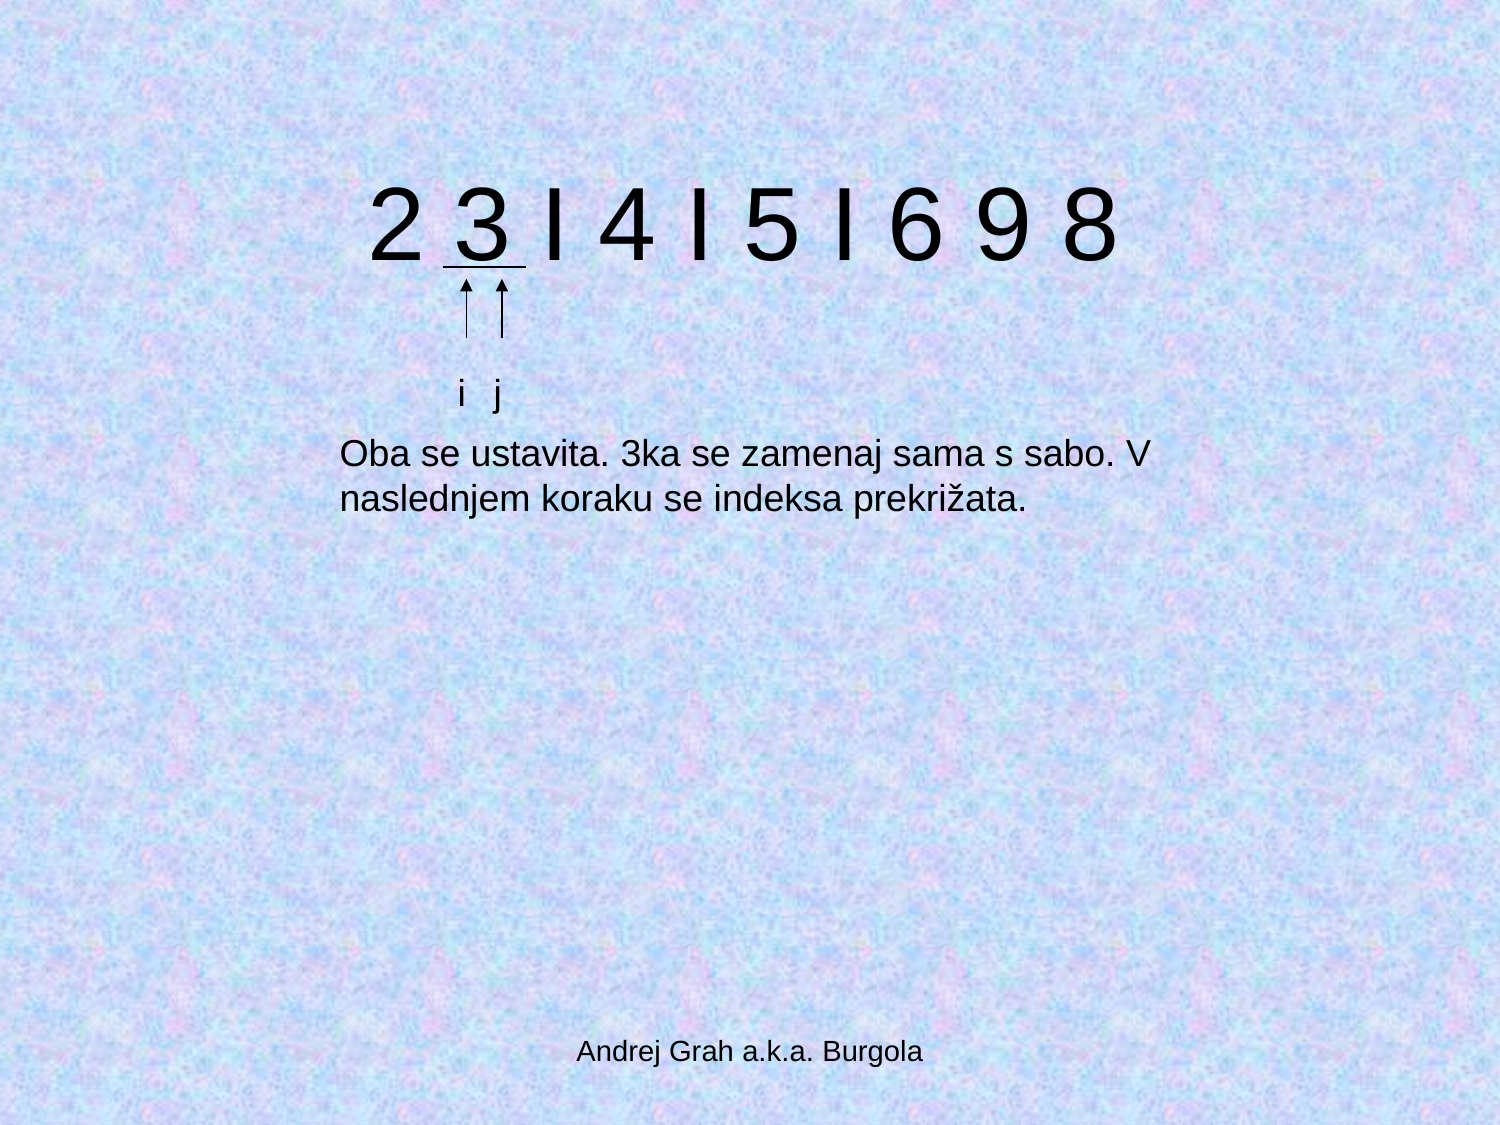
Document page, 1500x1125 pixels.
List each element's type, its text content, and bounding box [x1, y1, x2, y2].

text_box Oba se ustavita. 3ka se zamenaj sama s sabo. V naslednjem koraku se indeksa prekrižata. [324, 420, 1247, 527]
picture [0, 0, 1500, 1125]
text_box j [479, 361, 517, 423]
text_box i [442, 361, 479, 423]
text_box 2 3 I 4 I 5 I 6 9 8 [159, 148, 1329, 290]
text_box Andrej Grah a.k.a. Burgola [512, 1024, 988, 1103]
